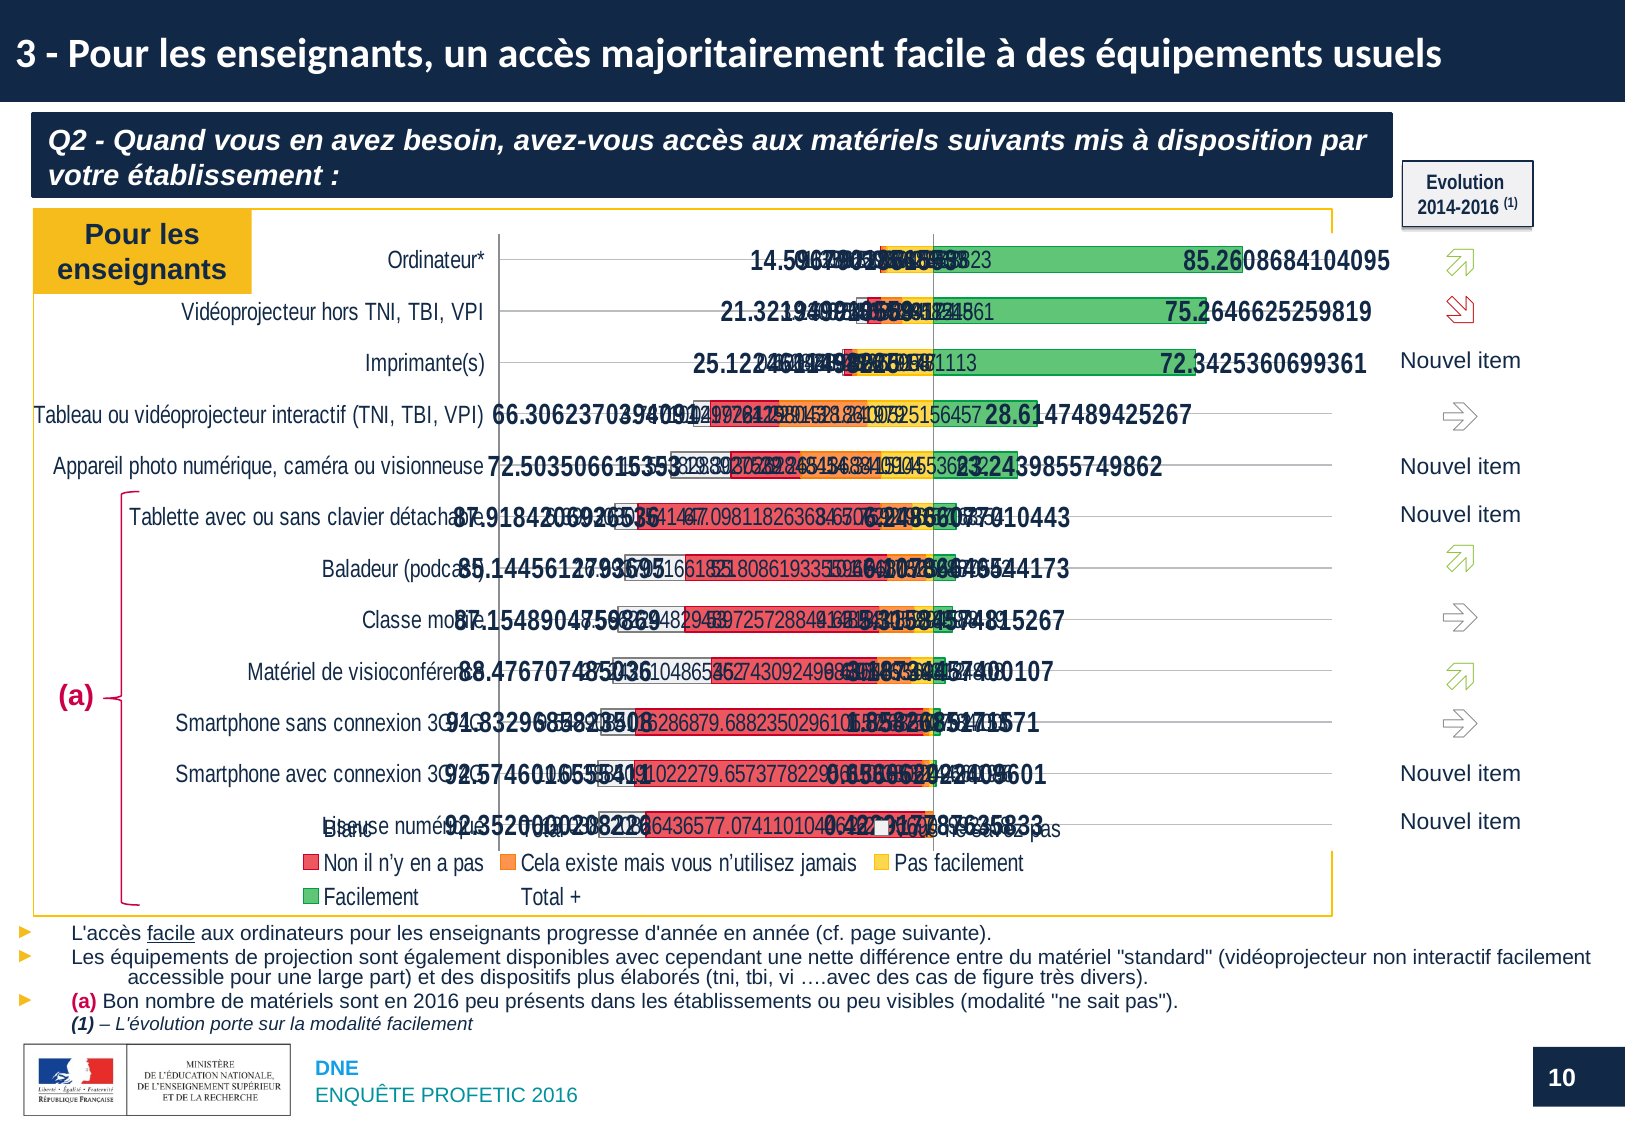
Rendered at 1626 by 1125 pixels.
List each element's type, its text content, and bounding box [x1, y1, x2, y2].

text_box  [1428, 645, 1495, 692]
text_box  [1428, 527, 1495, 586]
text_box  [1428, 231, 1495, 278]
text_box  [1425, 586, 1498, 647]
list L'accès facile aux ordinateurs pour les enseignants progresse d'année en année (cf. page suivante). Les équipements de projection sont également disponibles avec cependant une nette différence entre du matériel "standard" (vidéoprojecteur non interactif facilement accessible pour une large part) et des dispositifs plus élaborés (tni, tbi, vi ….avec des cas de figure très divers). (a) Bon nombre de matériels sont en 2016 peu présents dans les établissements ou peu visibles (modalité "ne sait pas"). (1) – L'évolution porte sur la modalité facilement [0, 916, 1625, 1047]
text_box Evolution 2014-2016 (1) [1402, 160, 1534, 227]
chart [32, 208, 1392, 916]
text_box Nouvel item [1385, 751, 1538, 795]
text_box (a) [43, 668, 110, 720]
text_box Nouvel item [1385, 444, 1538, 488]
text_box Q2 - Quand vous en avez besoin, avez-vous accès aux matériels suivants mis à disposition par votre établissement : [33, 114, 1391, 196]
text_box Nouvel item [1385, 338, 1538, 382]
text_box Pour les enseignants [32, 208, 252, 294]
text_box  [1425, 692, 1498, 751]
text_box Nouvel item [1385, 491, 1538, 535]
text_box  [1428, 278, 1495, 340]
text_box  [1425, 385, 1498, 444]
text_box Nouvel item [1385, 798, 1538, 842]
title 3 - Pour les enseignants, un accès majoritairement facile à des équipements usuels [0, 0, 1625, 102]
text_box 10 [1533, 1046, 1625, 1107]
